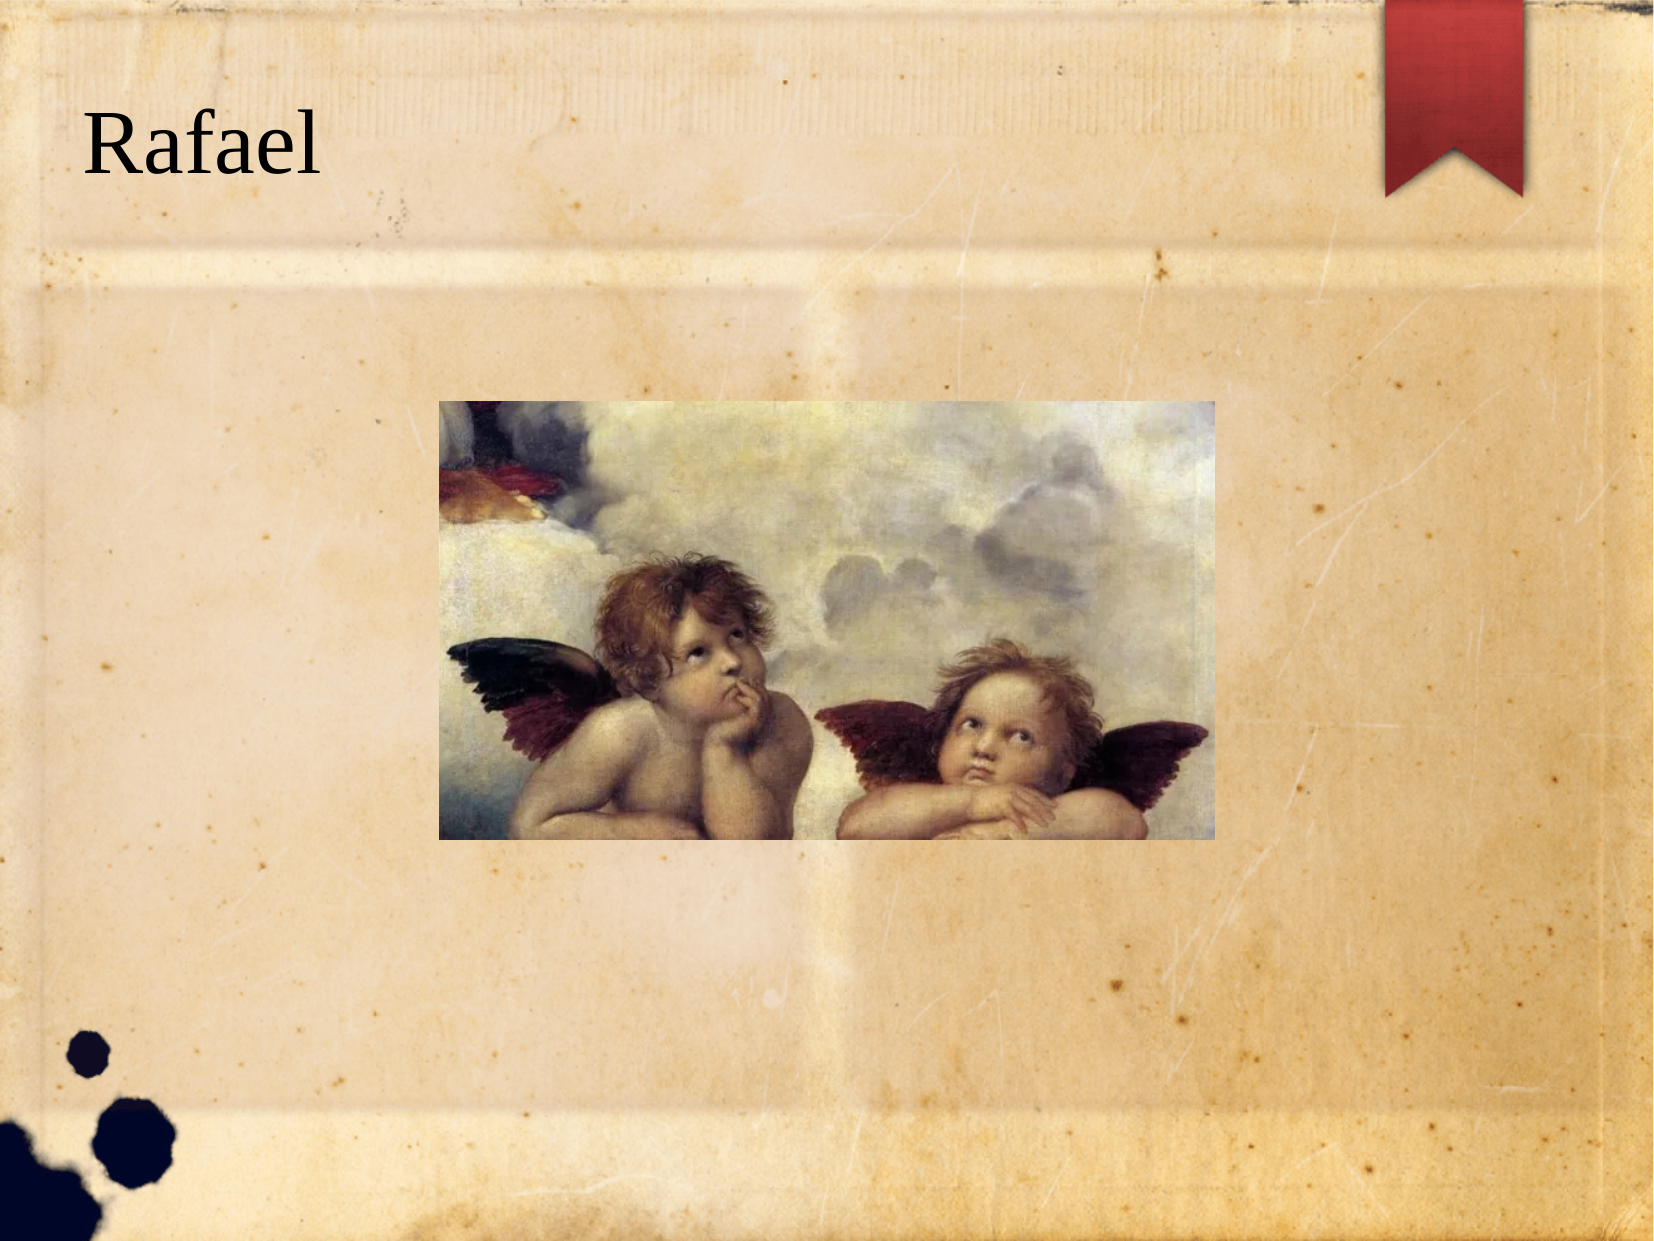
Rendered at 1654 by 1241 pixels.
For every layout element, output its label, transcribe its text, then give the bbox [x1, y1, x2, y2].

title Rafael [82, 49, 1347, 237]
picture [0, 0, 1654, 1241]
